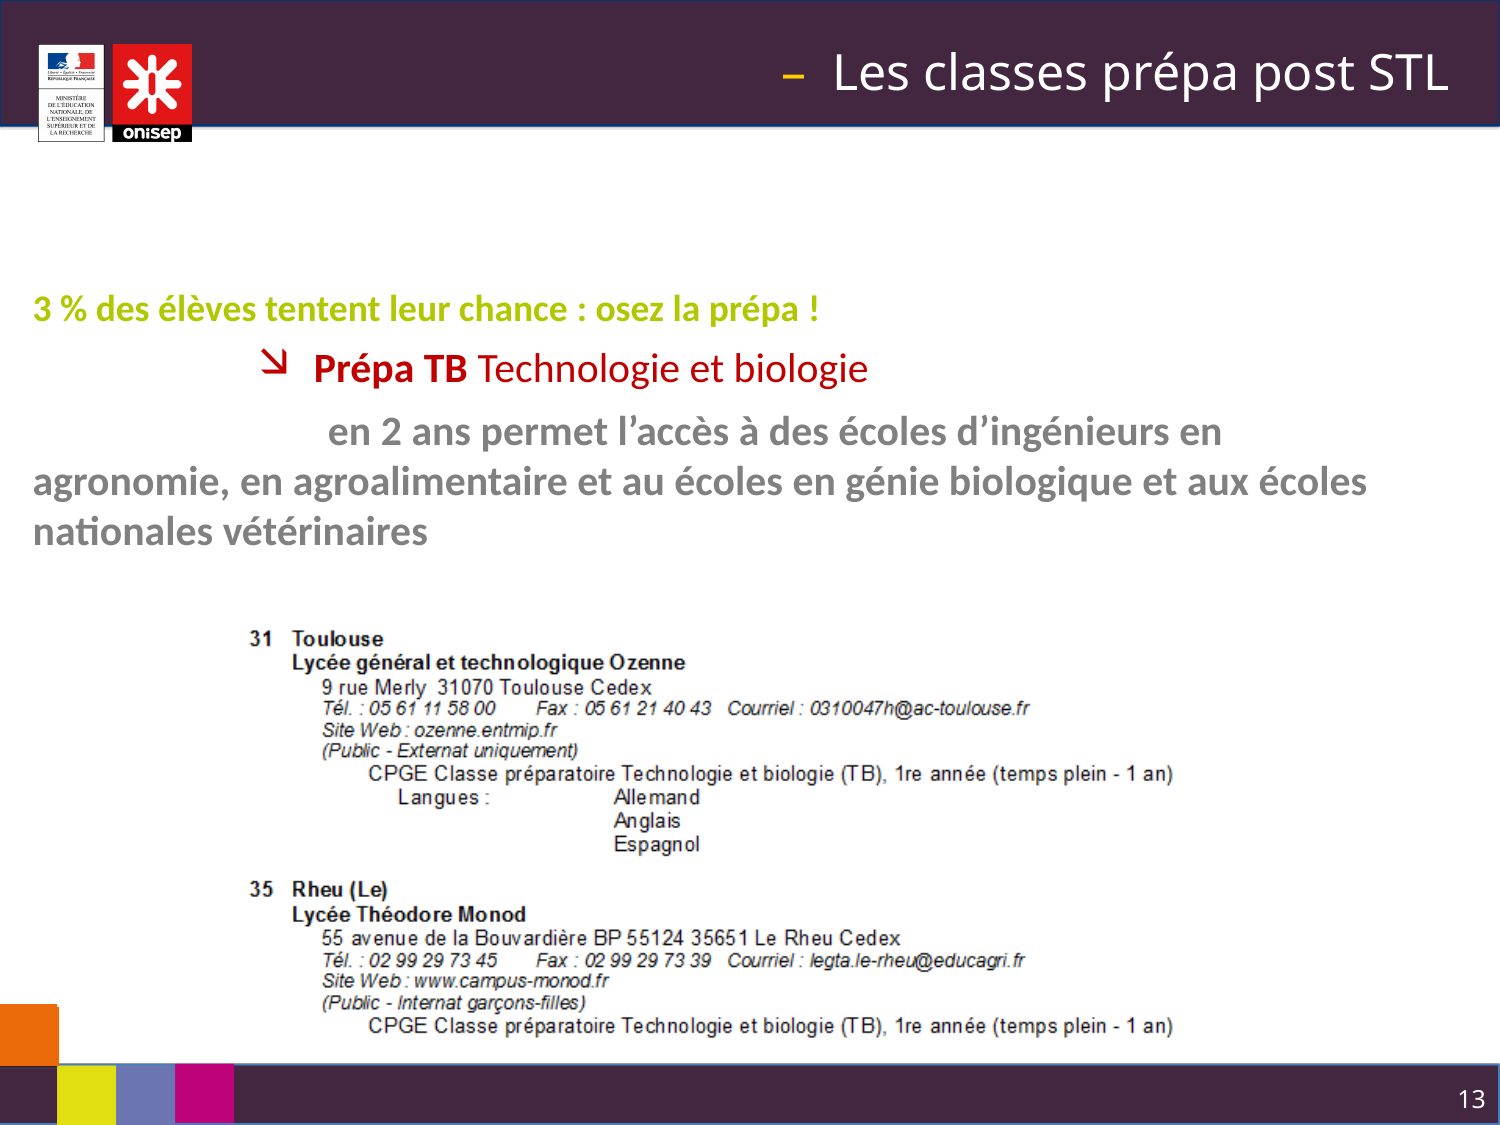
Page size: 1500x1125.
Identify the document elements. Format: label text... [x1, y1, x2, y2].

slide_number <numéro> [1150, 1070, 1500, 1125]
text_box – Les classes prépa post STL [386, 30, 1465, 111]
text_box [0, 0, 1500, 125]
text_box 3 % des élèves tentent leur chance : osez la prépa ! Prépa TB Technologie et biologie en 2 ans permet l’accès à des écoles d’ingénieurs en agronomie, en agroalimentaire et au écoles en génie biologique et aux écoles nationales vétérinaires [17, 141, 1400, 844]
picture [0, 44, 1500, 141]
text_box [0, 1006, 60, 1066]
picture [0, 626, 1500, 1125]
